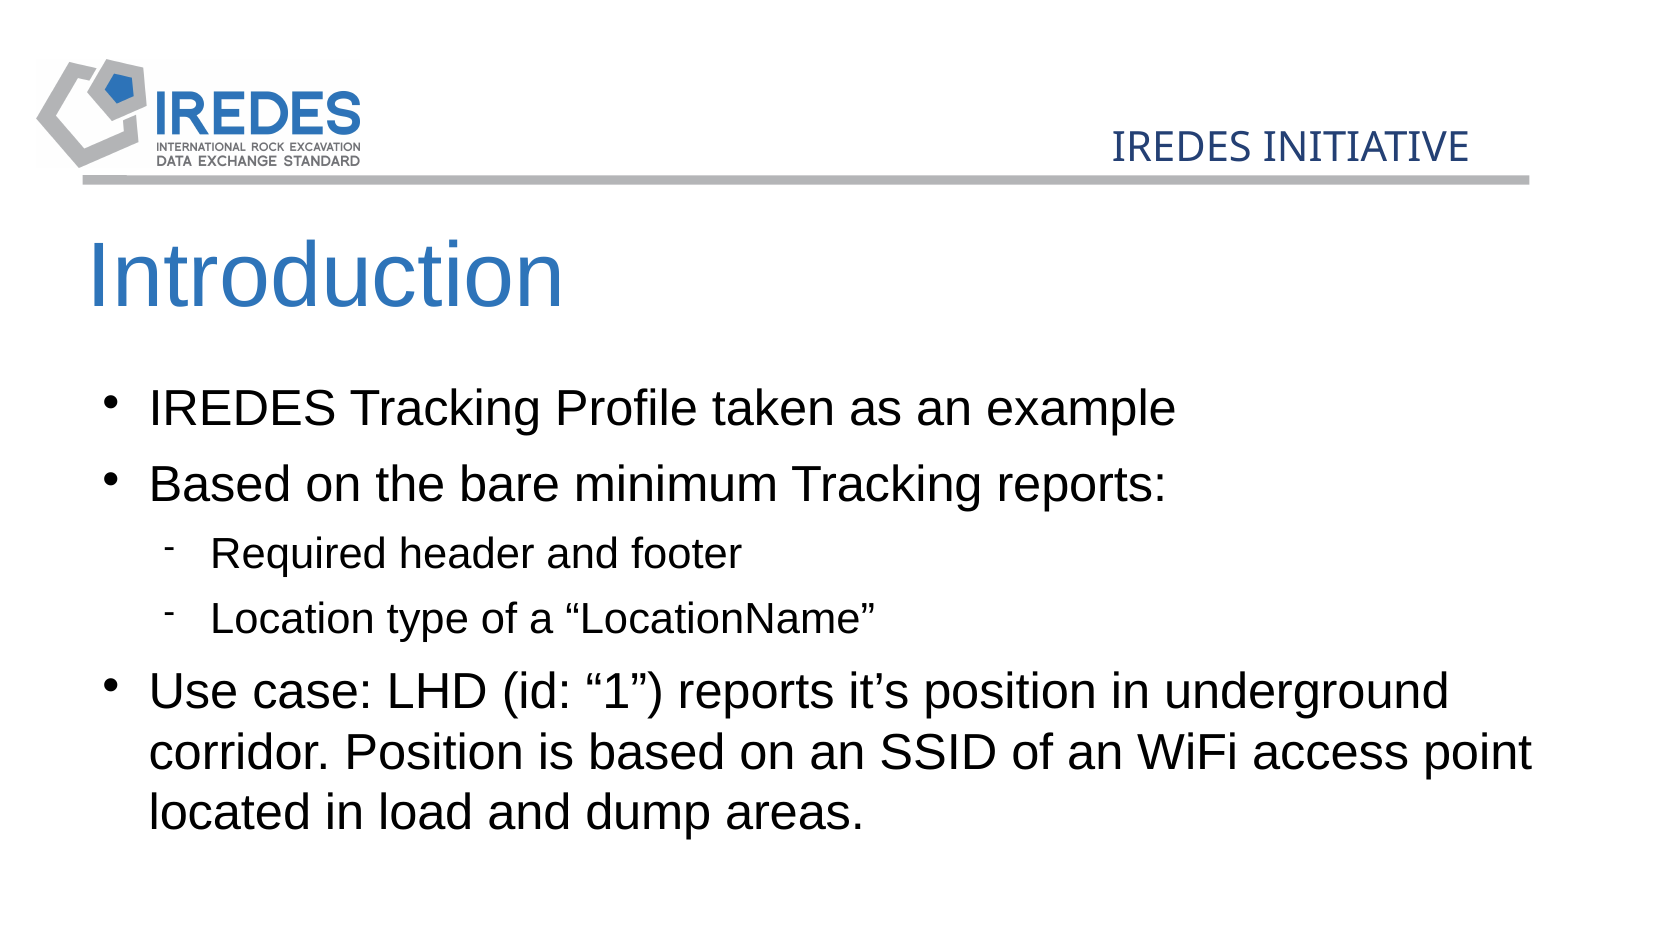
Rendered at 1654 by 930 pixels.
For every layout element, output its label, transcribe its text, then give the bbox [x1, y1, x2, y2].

text_box Introduction [86, 209, 1575, 330]
text_box IREDES Tracking Profile taken as an example Based on the bare minimum Tracking reports: Required header and footer Location type of a “LocationName” Use case: LHD (id: “1”) reports it’s position in underground corridor. Position is based on an SSID of an WiFi access point located in load and dump areas. [86, 374, 1575, 840]
picture [36, 59, 360, 168]
